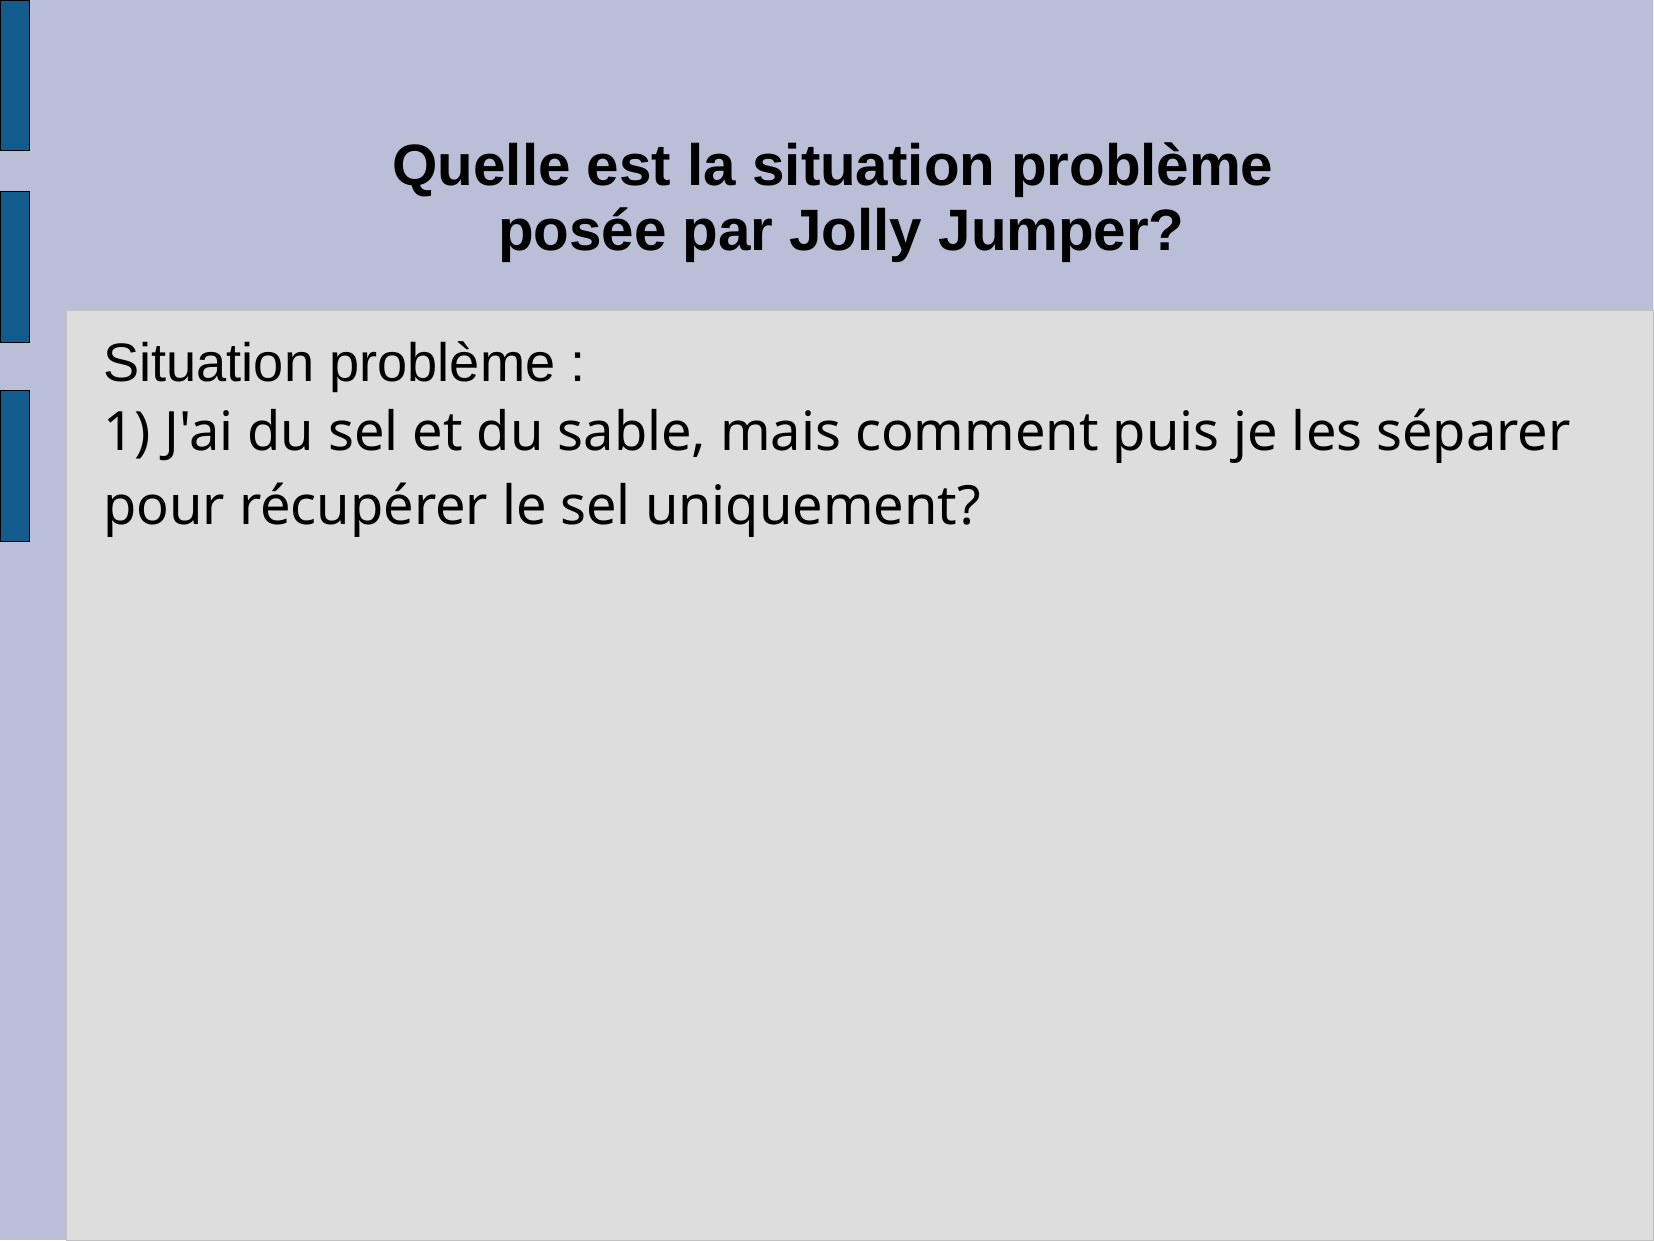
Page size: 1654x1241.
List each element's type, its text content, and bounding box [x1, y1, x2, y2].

text_box Quelle est la situation problème posée par Jolly Jumper? [118, 125, 1565, 274]
text_box Situation problème : 1) J'ai du sel et du sable, mais comment puis je les séparer pour récupérer le sel uniquement? [88, 324, 1595, 720]
